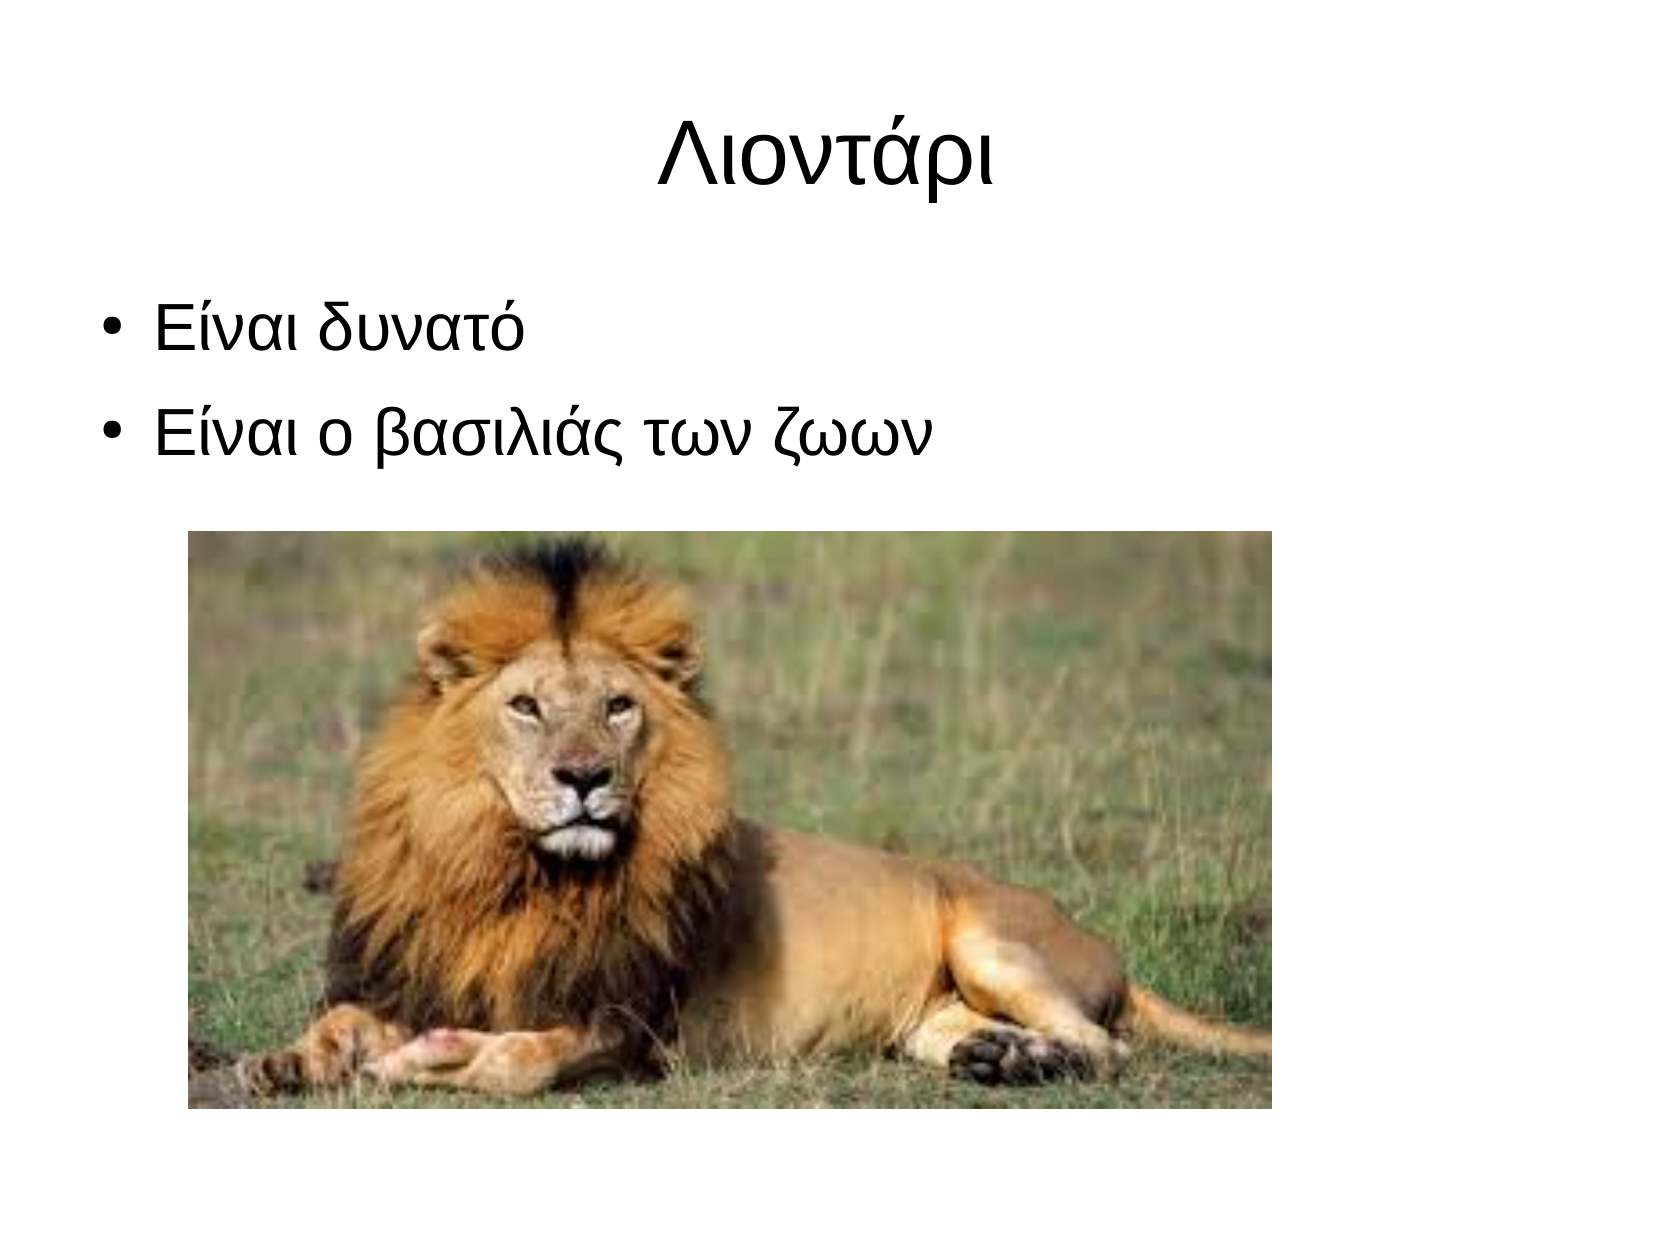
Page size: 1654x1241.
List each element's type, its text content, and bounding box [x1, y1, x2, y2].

title Λιοντάρι [82, 49, 1571, 257]
list Είναι δυνατό Είναι ο βασιλιάς των ζωων [82, 290, 1571, 1109]
picture [188, 531, 1272, 1109]
